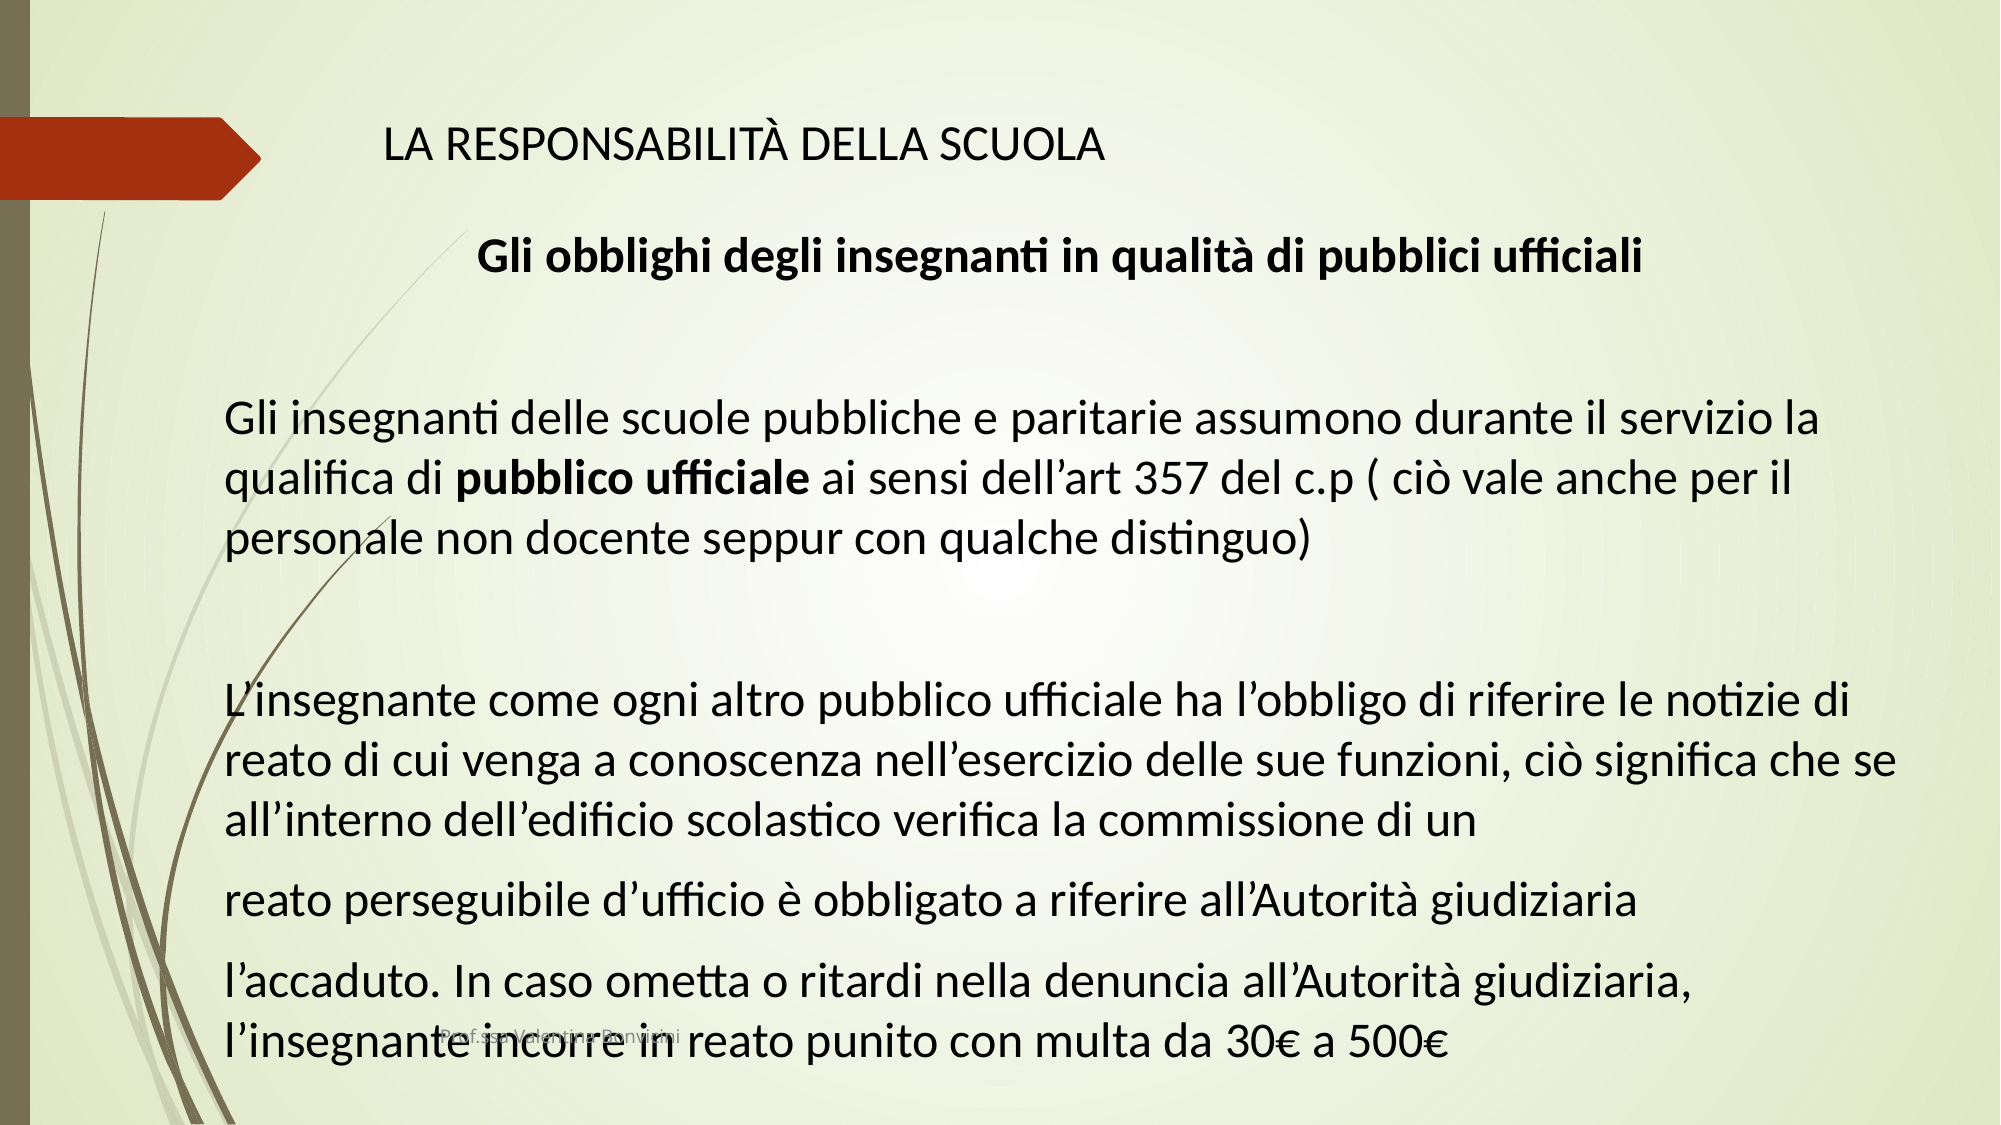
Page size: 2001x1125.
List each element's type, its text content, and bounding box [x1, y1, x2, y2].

title LA RESPONSABILITÀ DELLA SCUOLA [368, 102, 1888, 179]
text_box Prof.ssa Valentina Bonvicini [424, 1006, 1675, 1067]
list Gli obblighi degli insegnanti in qualità di pubblici ufficiali Gli insegnanti delle scuole pubbliche e paritarie assumono durante il servizio la qualifica di pubblico ufficiale ai sensi dell’art 357 del c.p ( ciò vale anche per il personale non docente seppur con qualche distinguo) L’insegnante come ogni altro pubblico ufficiale ha l’obbligo di riferire le notizie di reato di cui venga a conoscenza nell’esercizio delle sue funzioni, ciò significa che se all’interno dell’edificio scolastico verifica la commissione di un reato perseguibile d’ufficio è obbligato a riferire all’Autorità giudiziaria l’accaduto. In caso ometta o ritardi nella denuncia all’Autorità giudiziaria, l’insegnante incorre in reato punito con multa da 30€ a 500€ [209, 215, 1945, 1094]
